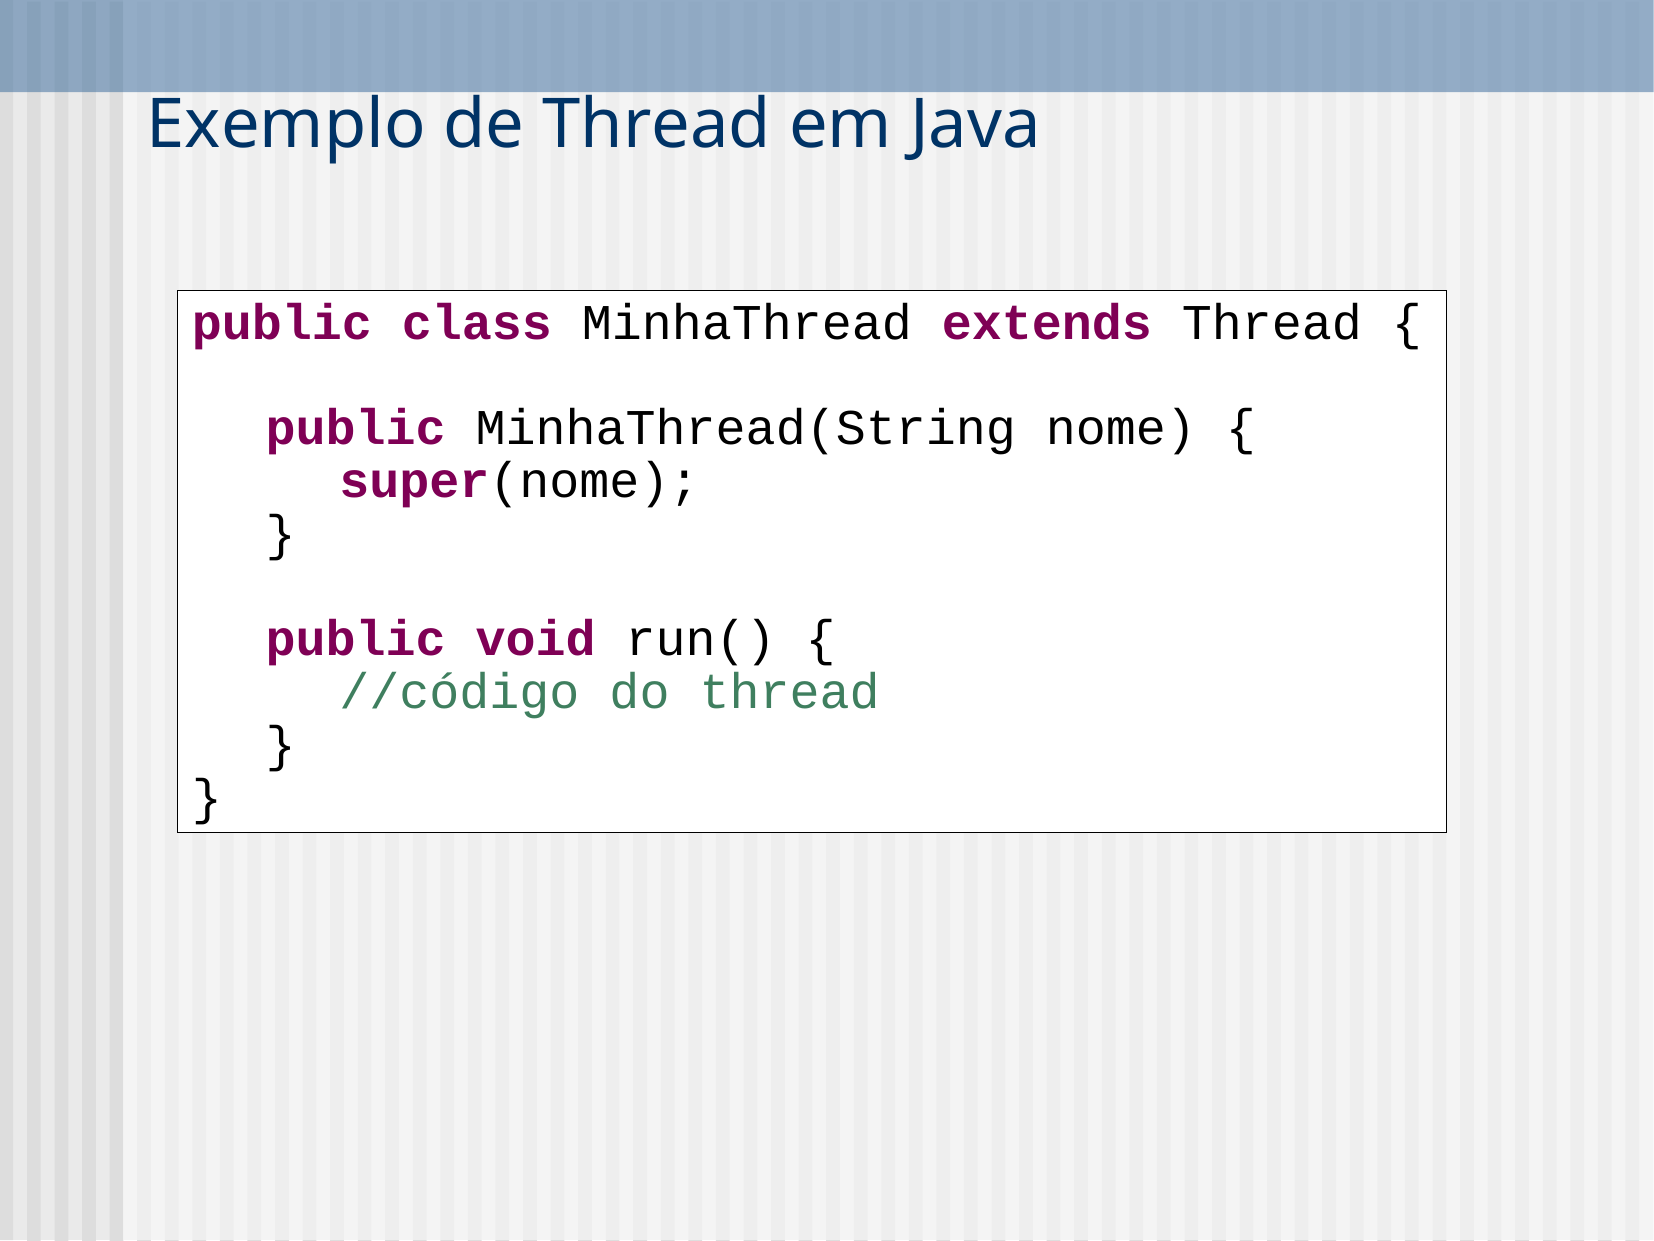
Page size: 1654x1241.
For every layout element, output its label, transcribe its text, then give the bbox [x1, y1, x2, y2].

text_box public class MinhaThread extends Thread { public MinhaThread(String nome) { super(nome); } public void run() { //código do thread } } [177, 290, 1447, 820]
title Exemplo de Thread em Java [146, 29, 1536, 212]
